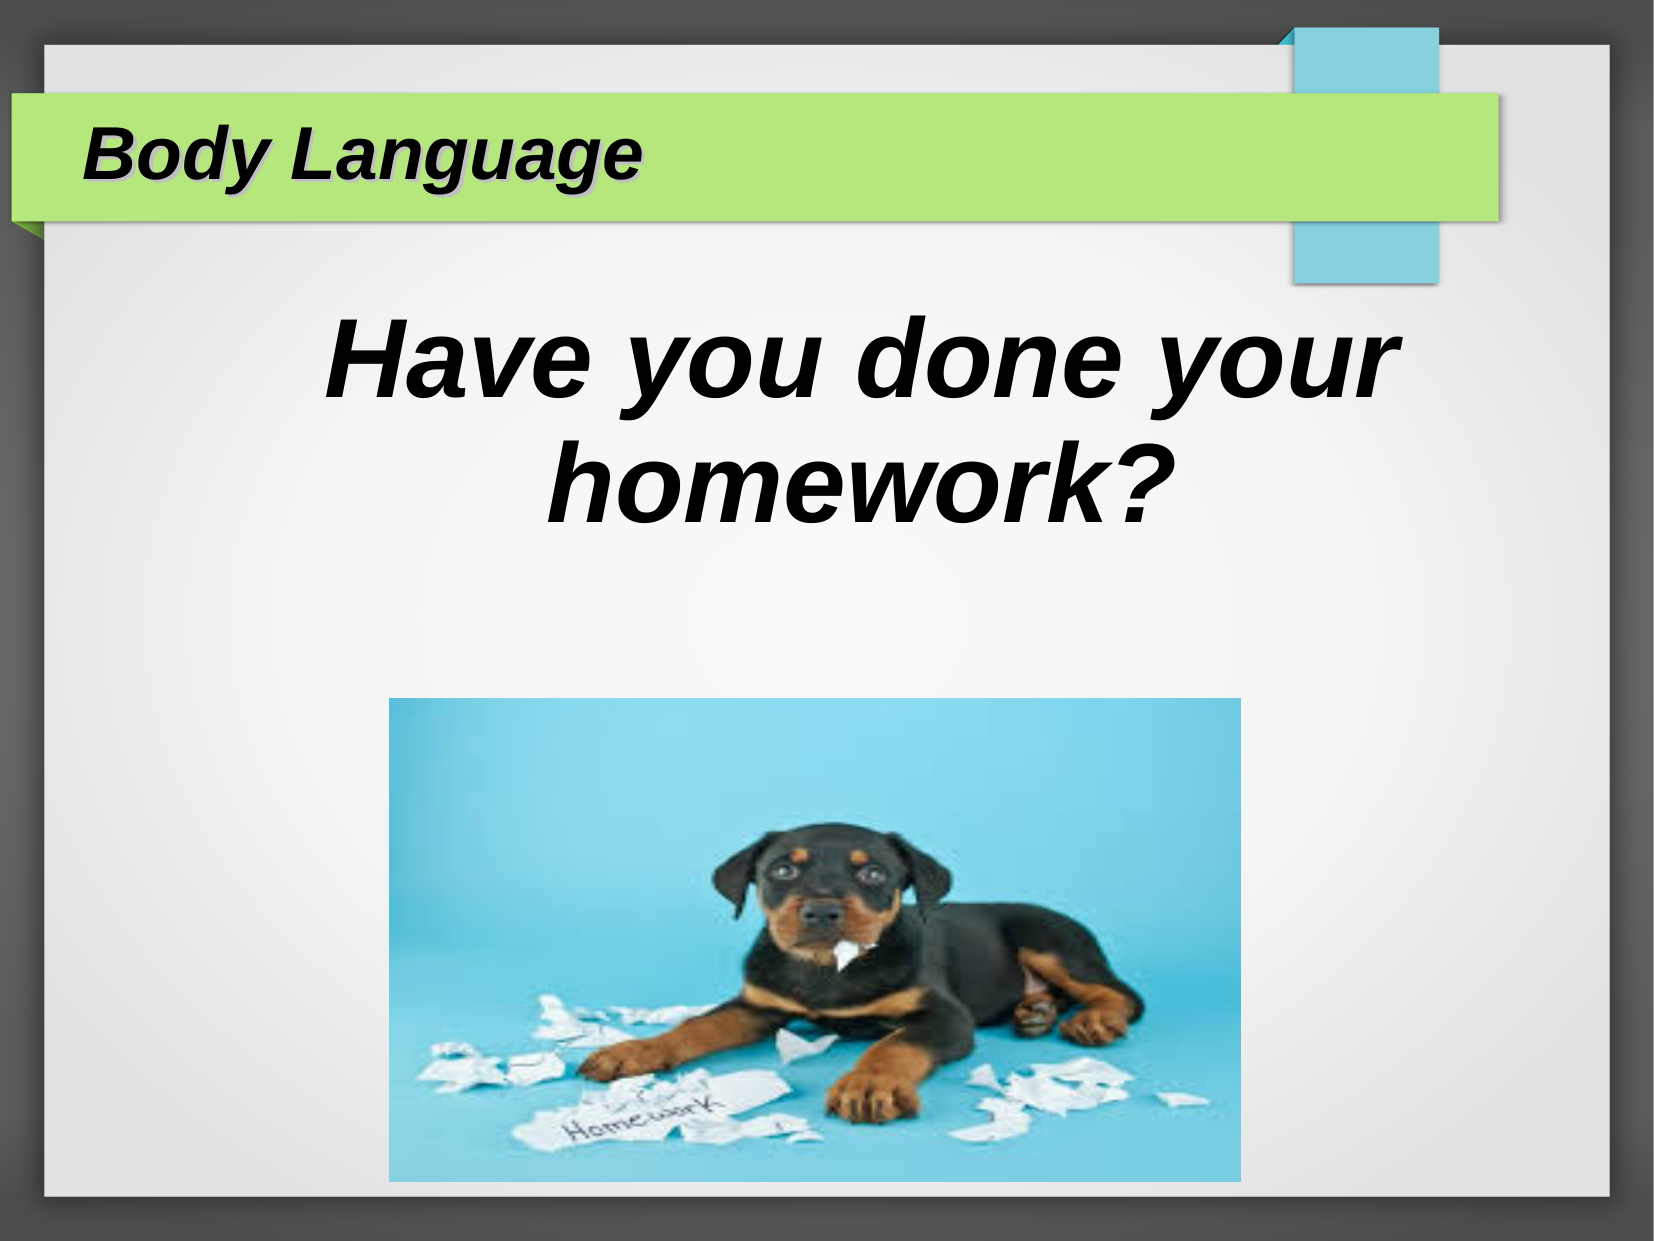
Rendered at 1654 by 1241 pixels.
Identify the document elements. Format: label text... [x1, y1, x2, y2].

title Body Language [82, 94, 1264, 213]
picture [0, 0, 1654, 1241]
list Have you done your homework? [82, 295, 1571, 1015]
